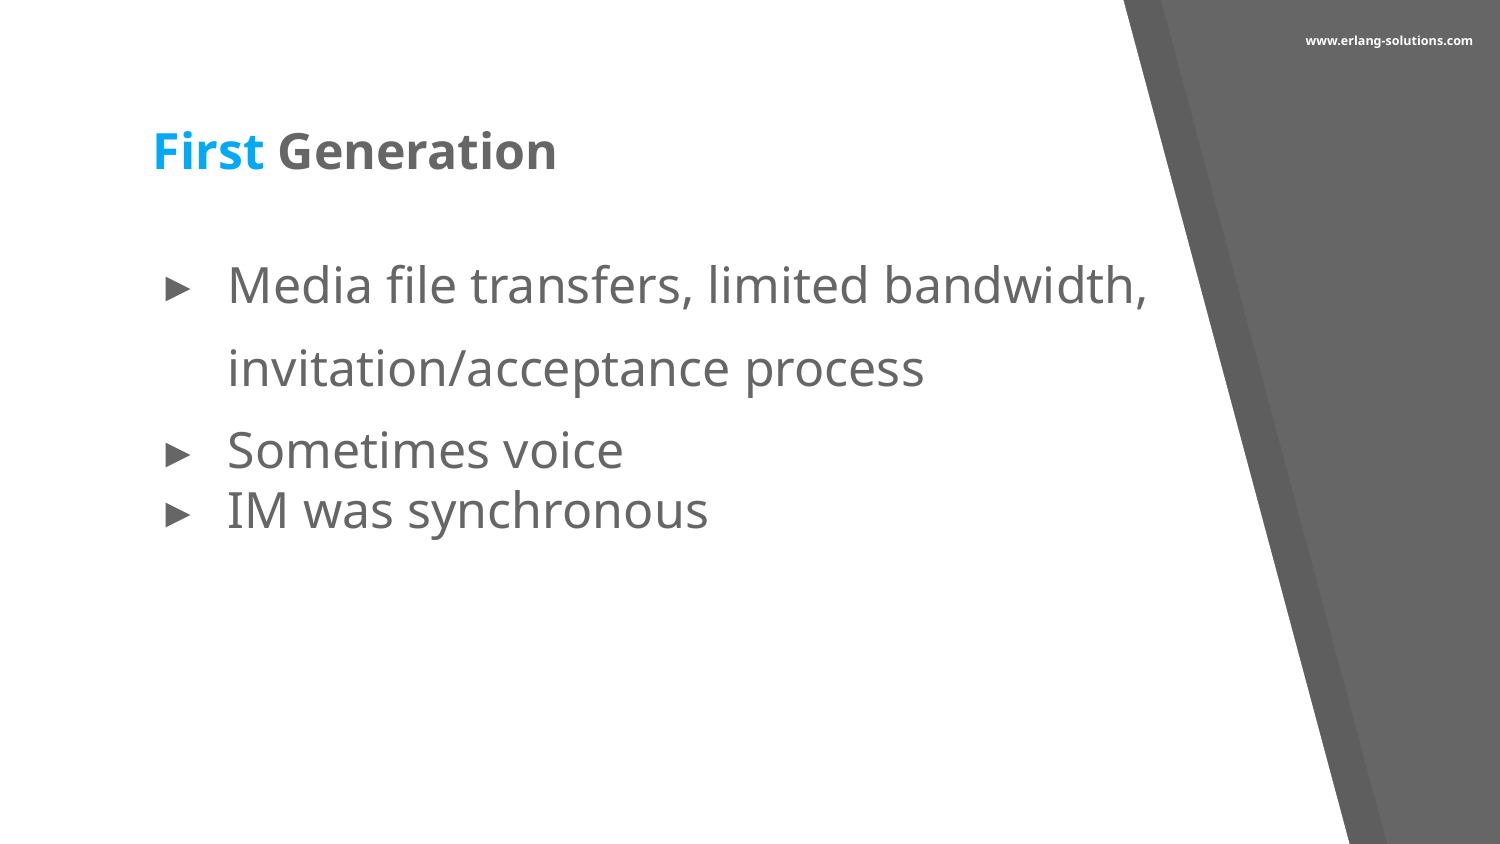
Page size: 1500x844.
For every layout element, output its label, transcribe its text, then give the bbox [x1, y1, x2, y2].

list Media file transfers, limited bandwidth, invitation/acceptance process Sometimes voice IM was synchronous [137, 215, 1197, 586]
title First Generation [137, 115, 1012, 195]
